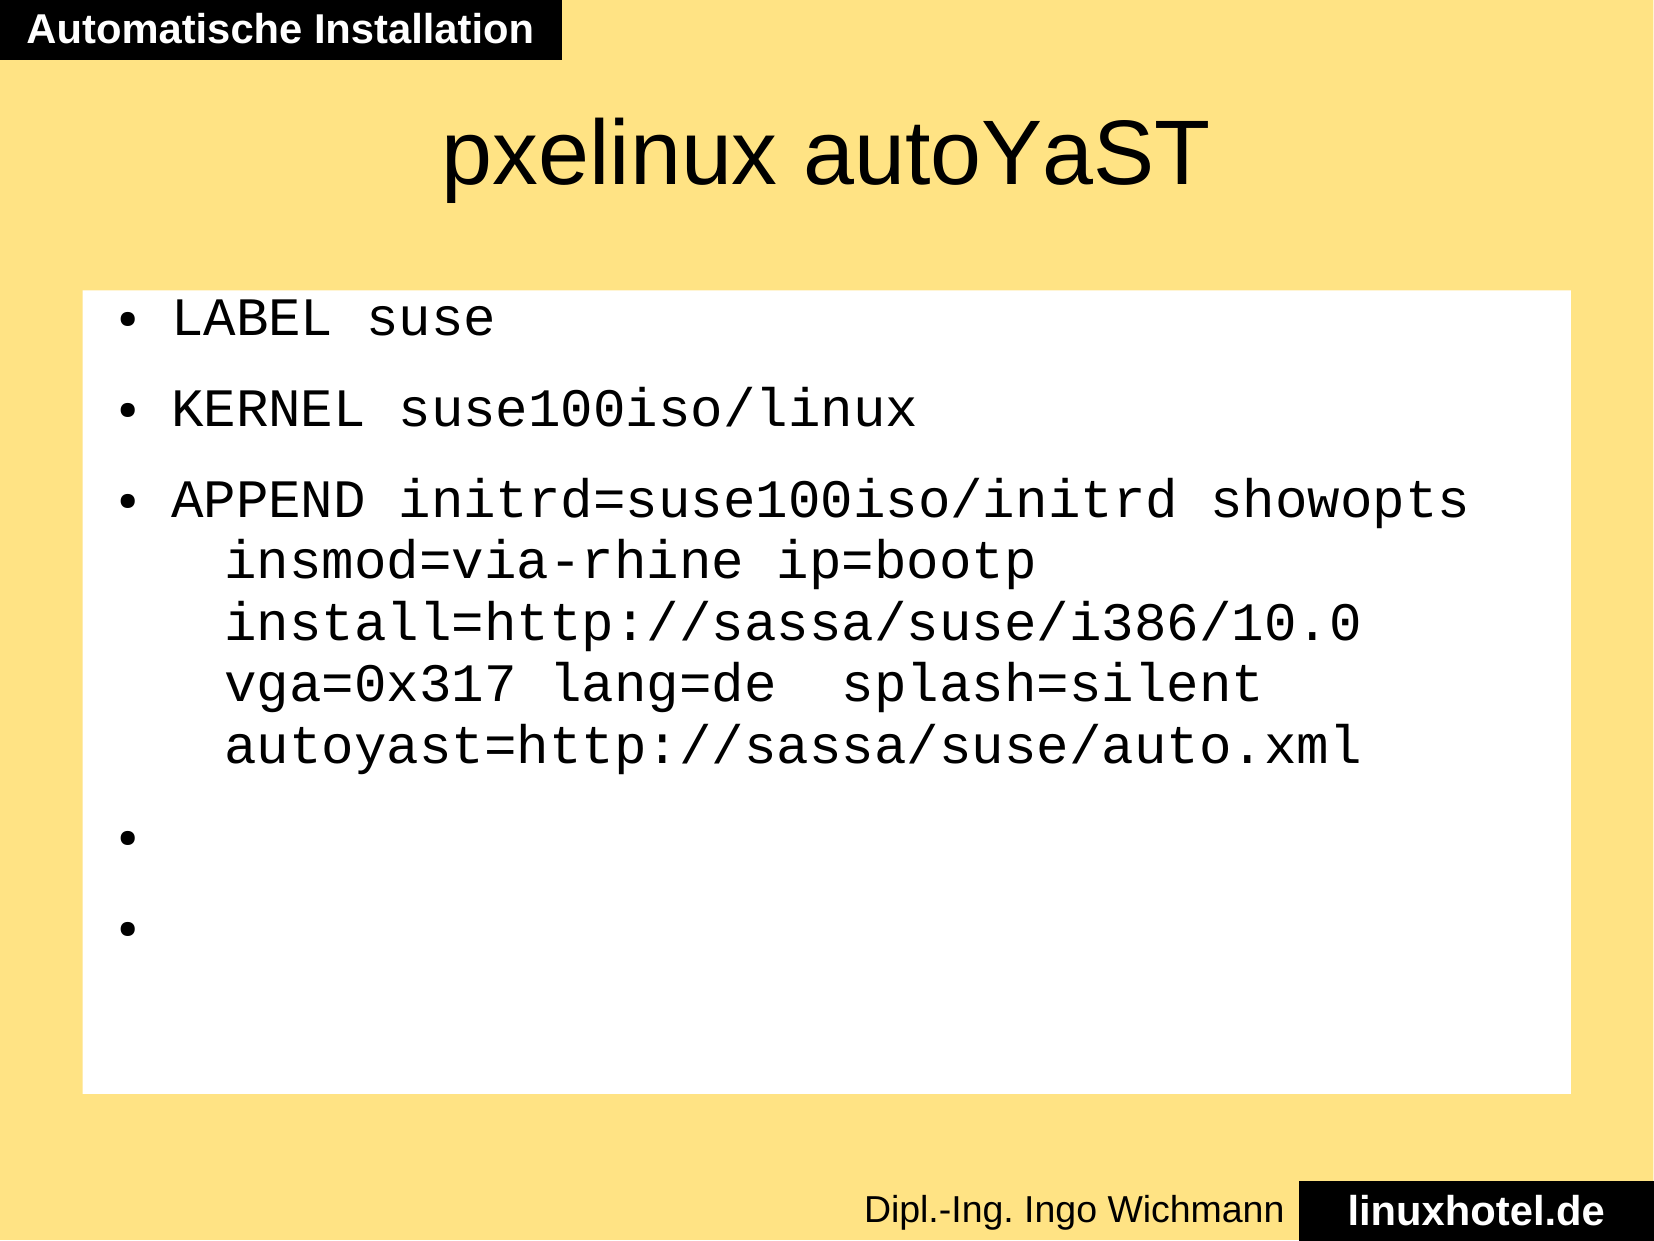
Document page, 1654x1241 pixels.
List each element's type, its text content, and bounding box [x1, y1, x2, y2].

text_box Dipl.-Ing. Ingo Wichmann [849, 1181, 1300, 1238]
text_box Automatische Installation [0, 0, 562, 60]
text_box linuxhotel.de [1299, 1181, 1654, 1241]
list LABEL suse KERNEL suse100iso/linux APPEND initrd=suse100iso/initrd showopts insmod=via-rhine ip=bootp install=http://sassa/suse/i386/10.0 vga=0x317 lang=de splash=silent autoyast=http://sassa/suse/auto.xml [82, 290, 1571, 1094]
title pxelinux autoYaST [82, 49, 1571, 257]
